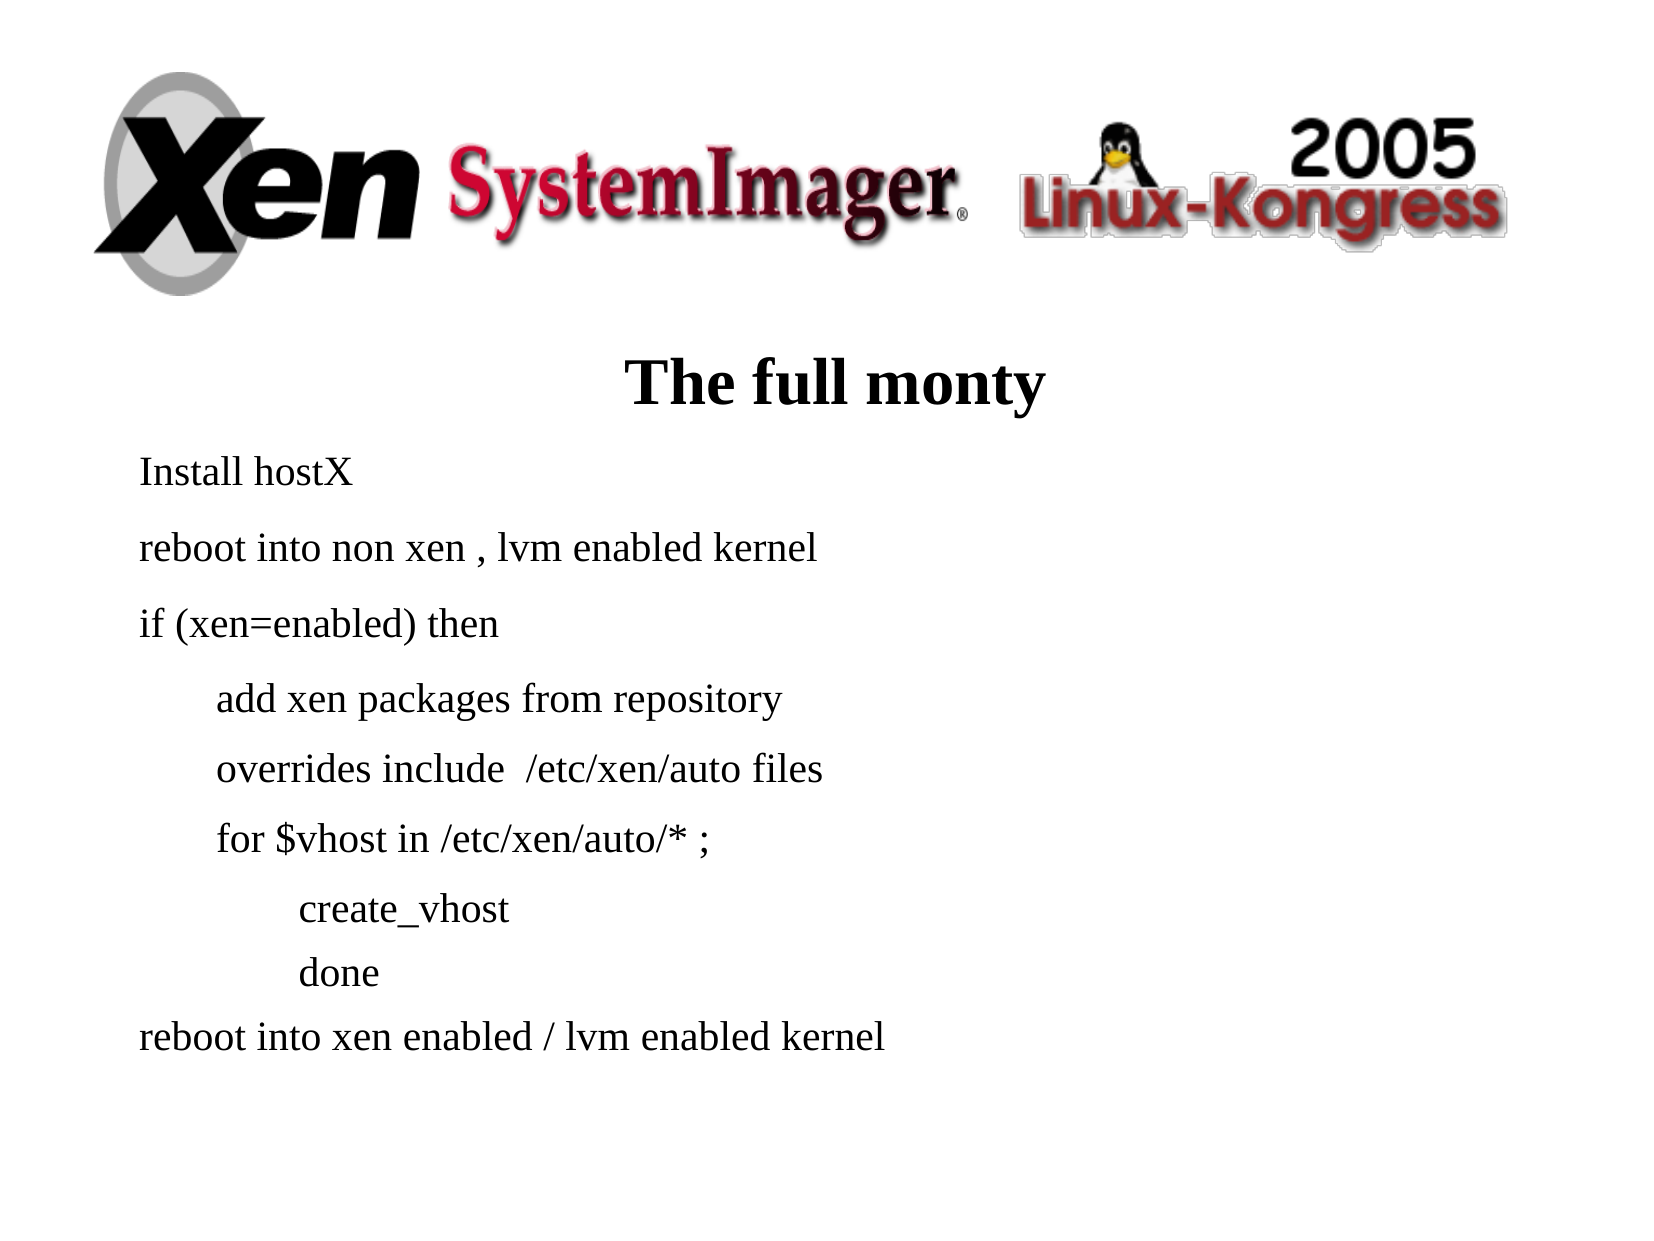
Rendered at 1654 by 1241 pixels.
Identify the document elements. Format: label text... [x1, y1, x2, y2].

picture [1006, 106, 1524, 265]
picture [445, 132, 971, 254]
list The full monty Install hostX reboot into non xen , lvm enabled kernel if (xen=enabled) then add xen packages from repository overrides include /etc/xen/auto files for $vhost in /etc/xen/auto/* ; create_vhost done reboot into xen enabled / lvm enabled kernel [121, 344, 1534, 1241]
picture [93, 72, 420, 296]
